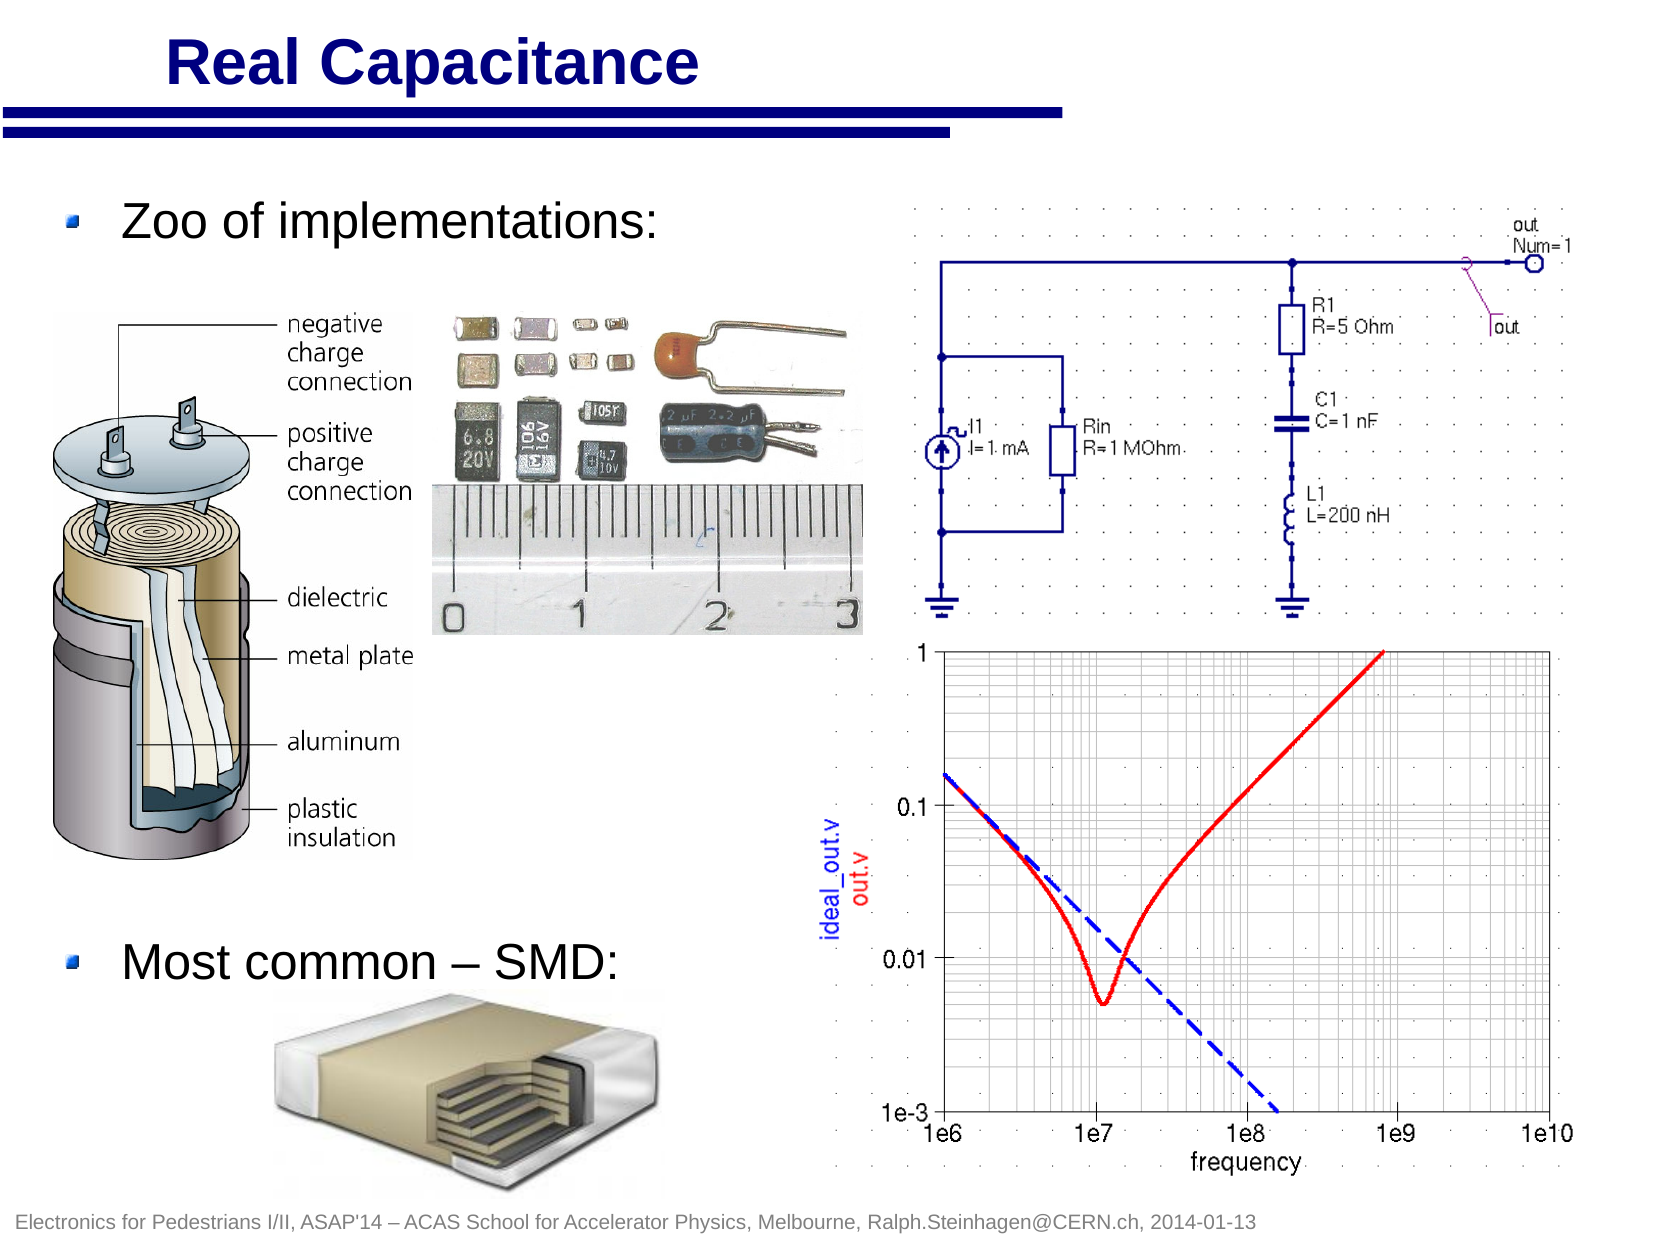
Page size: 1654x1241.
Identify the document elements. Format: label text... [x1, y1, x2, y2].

picture [53, 312, 413, 860]
list Zoo of implementations: Most common – SMD: [65, 192, 828, 1205]
picture [432, 195, 1591, 1187]
title Real Capacitance [165, 0, 1323, 124]
